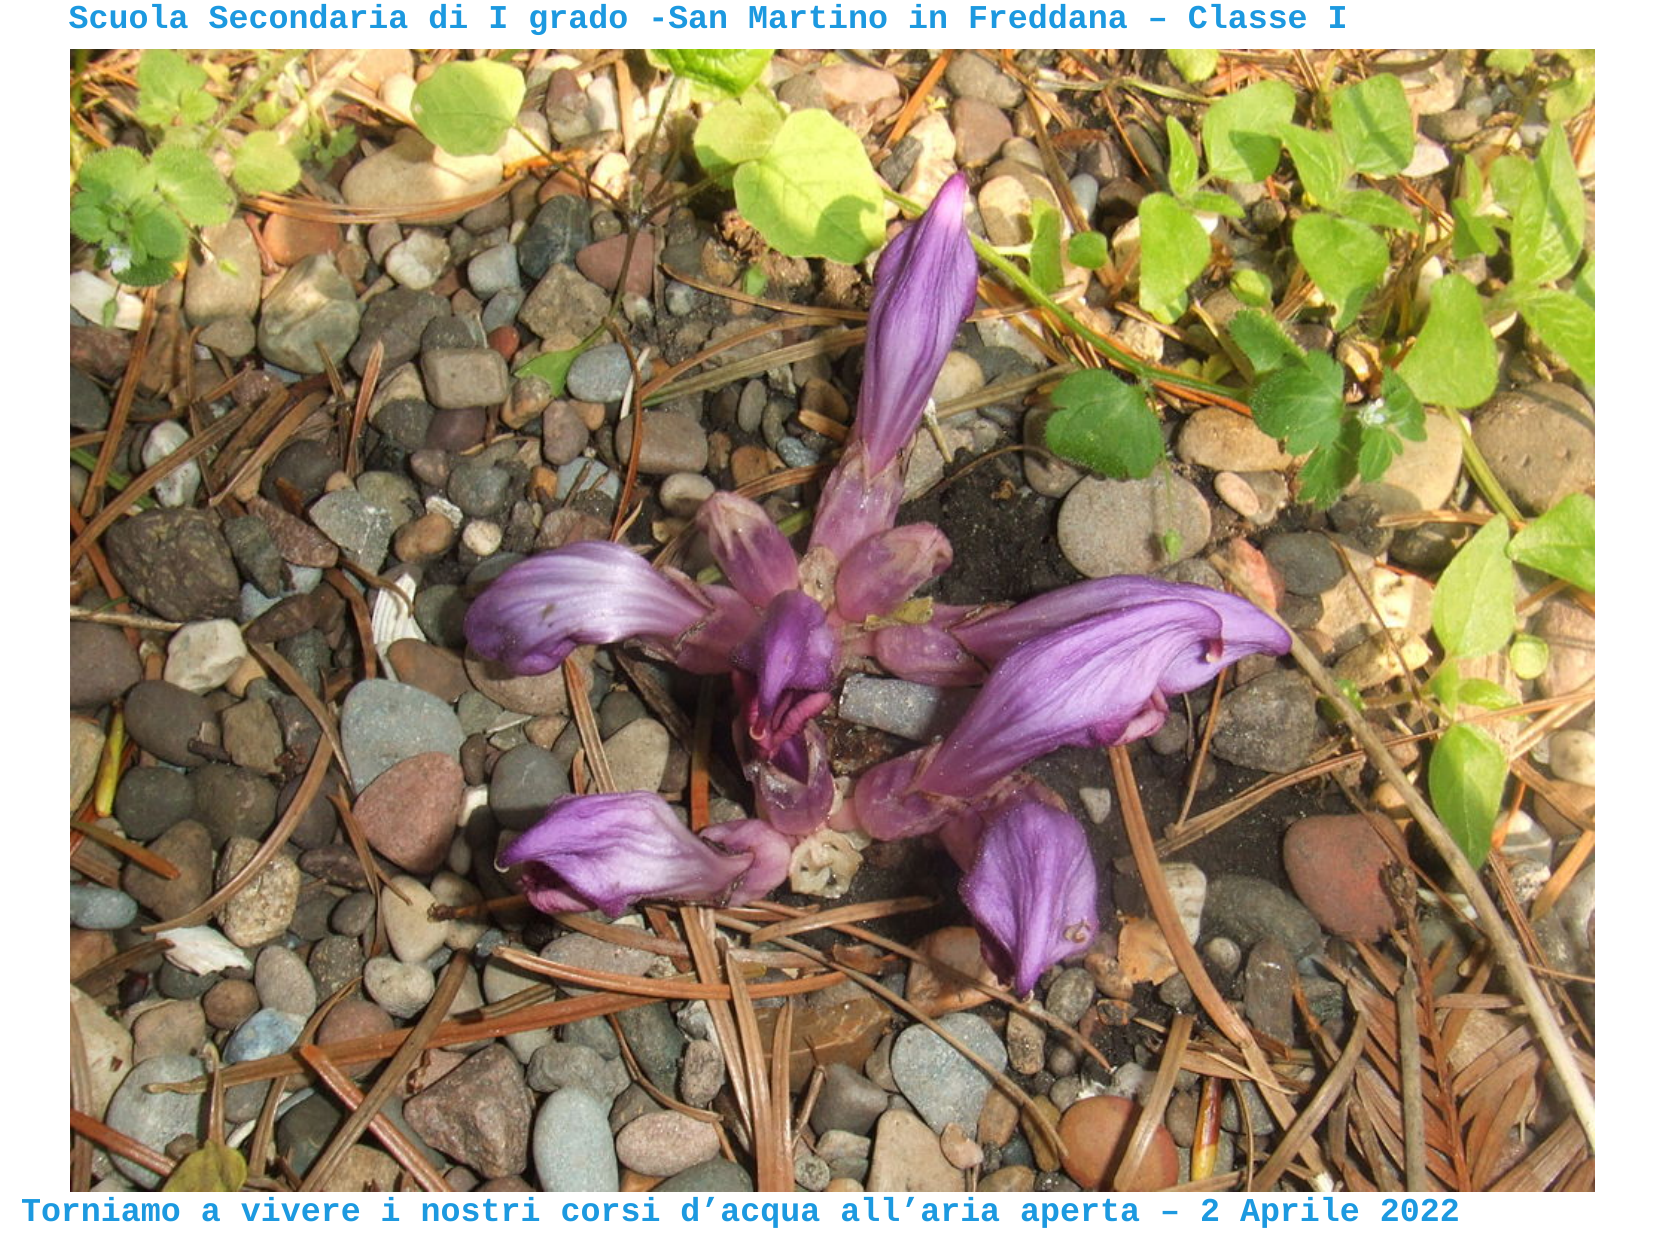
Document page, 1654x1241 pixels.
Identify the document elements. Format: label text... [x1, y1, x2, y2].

text_box Scuola Secondaria di I grado -San Martino in Freddana – Classe I [5, 3, 1412, 37]
text_box Torniamo a vivere i nostri corsi d’acqua all’aria aperta – 2 Aprile 2022 [5, 1179, 1477, 1241]
picture [70, 49, 1595, 1192]
